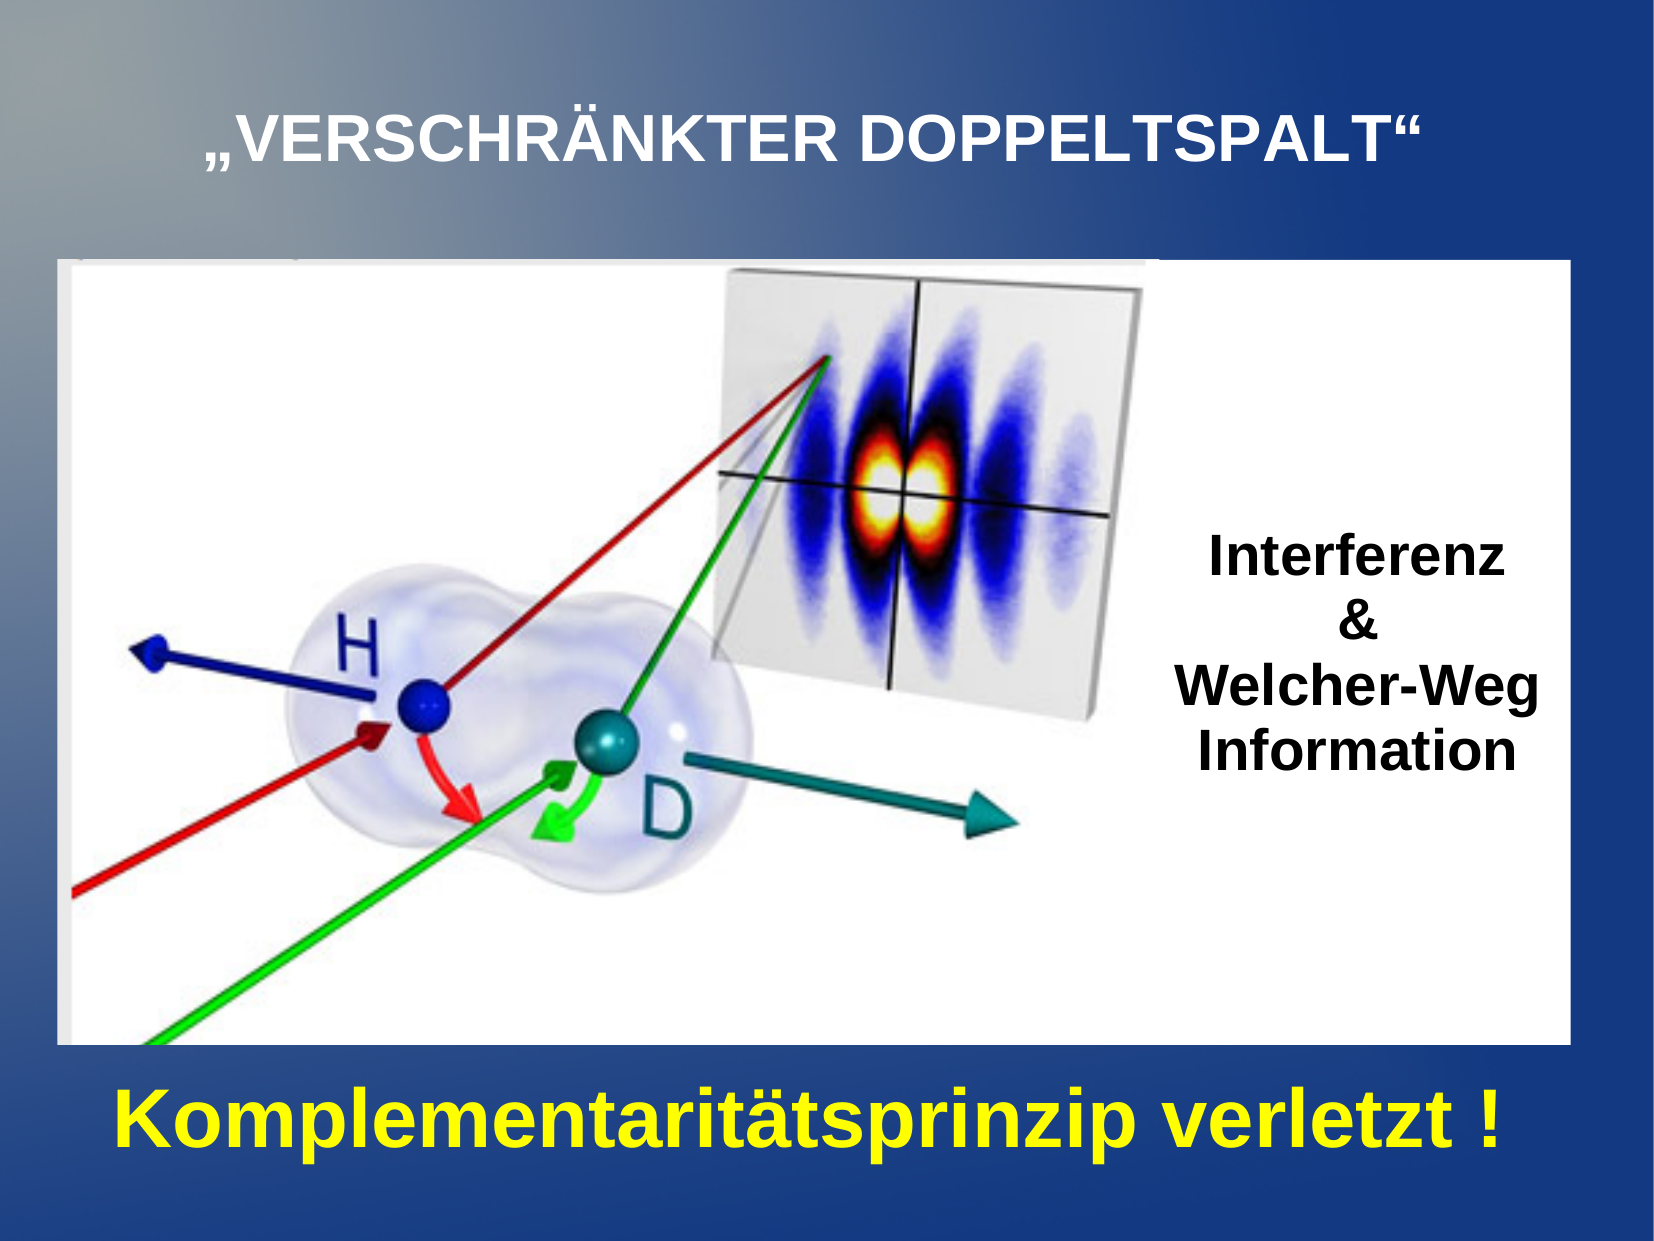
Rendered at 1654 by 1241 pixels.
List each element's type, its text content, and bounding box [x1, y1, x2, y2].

picture [0, 0, 1654, 1241]
text_box Interferenz & Welcher-Weg Information [1145, 259, 1571, 1045]
title „VERSCHRÄNKTER DOPPELTSPALT“ [11, 12, 1642, 249]
text_box Komplementaritätsprinzip verletzt ! [212, 1068, 1406, 1170]
